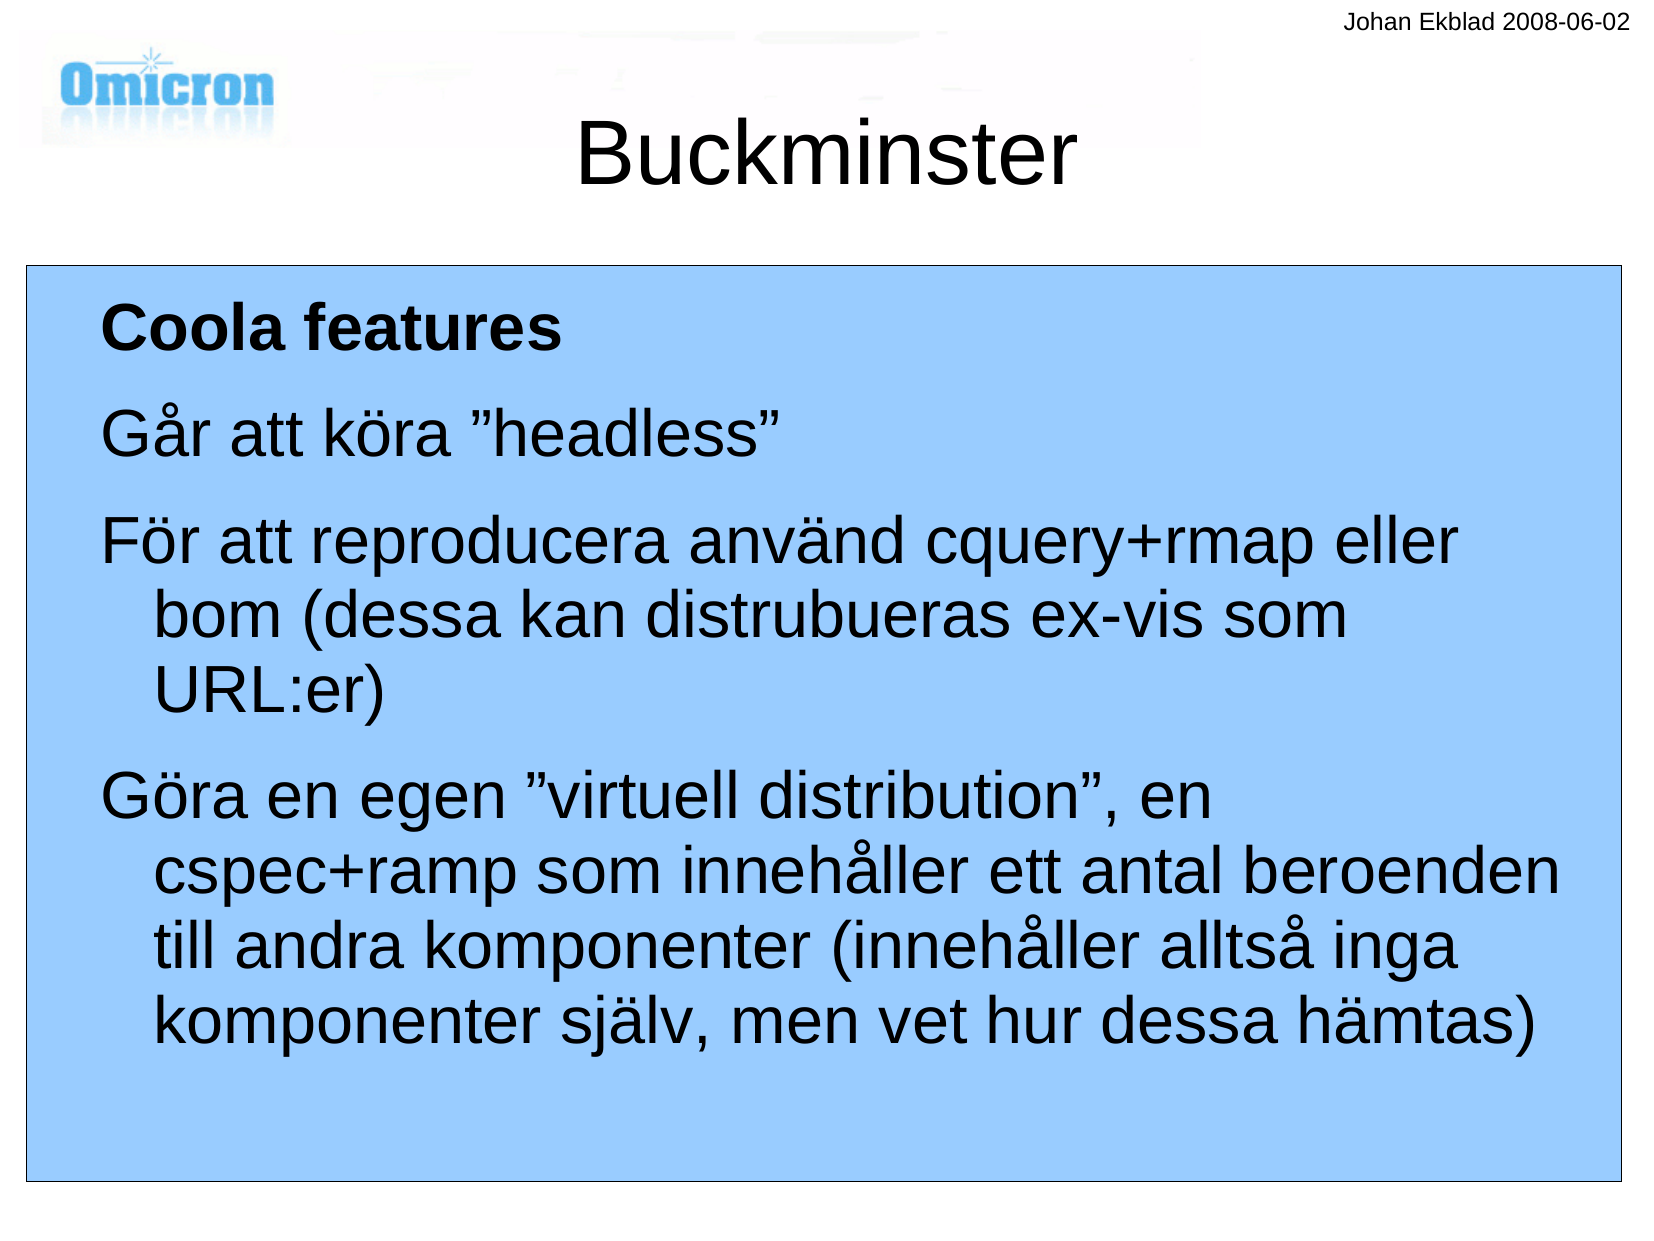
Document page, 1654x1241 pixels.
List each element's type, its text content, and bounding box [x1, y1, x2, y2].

picture [19, 30, 1201, 148]
text_box Johan Ekblad 2008-06-02 [1328, 0, 1647, 47]
text_box [26, 265, 1622, 1182]
title Buckminster [82, 49, 1571, 257]
list Coola features Går att köra ”headless” För att reproducera använd cquery+rmap eller bom (dessa kan distrubueras ex-vis som URL:er) Göra en egen ”virtuell distribution”, en cspec+ramp som innehåller ett antal beroenden till andra komponenter (innehåller alltså inga komponenter själv, men vet hur dessa hämtas) [82, 290, 1571, 1135]
